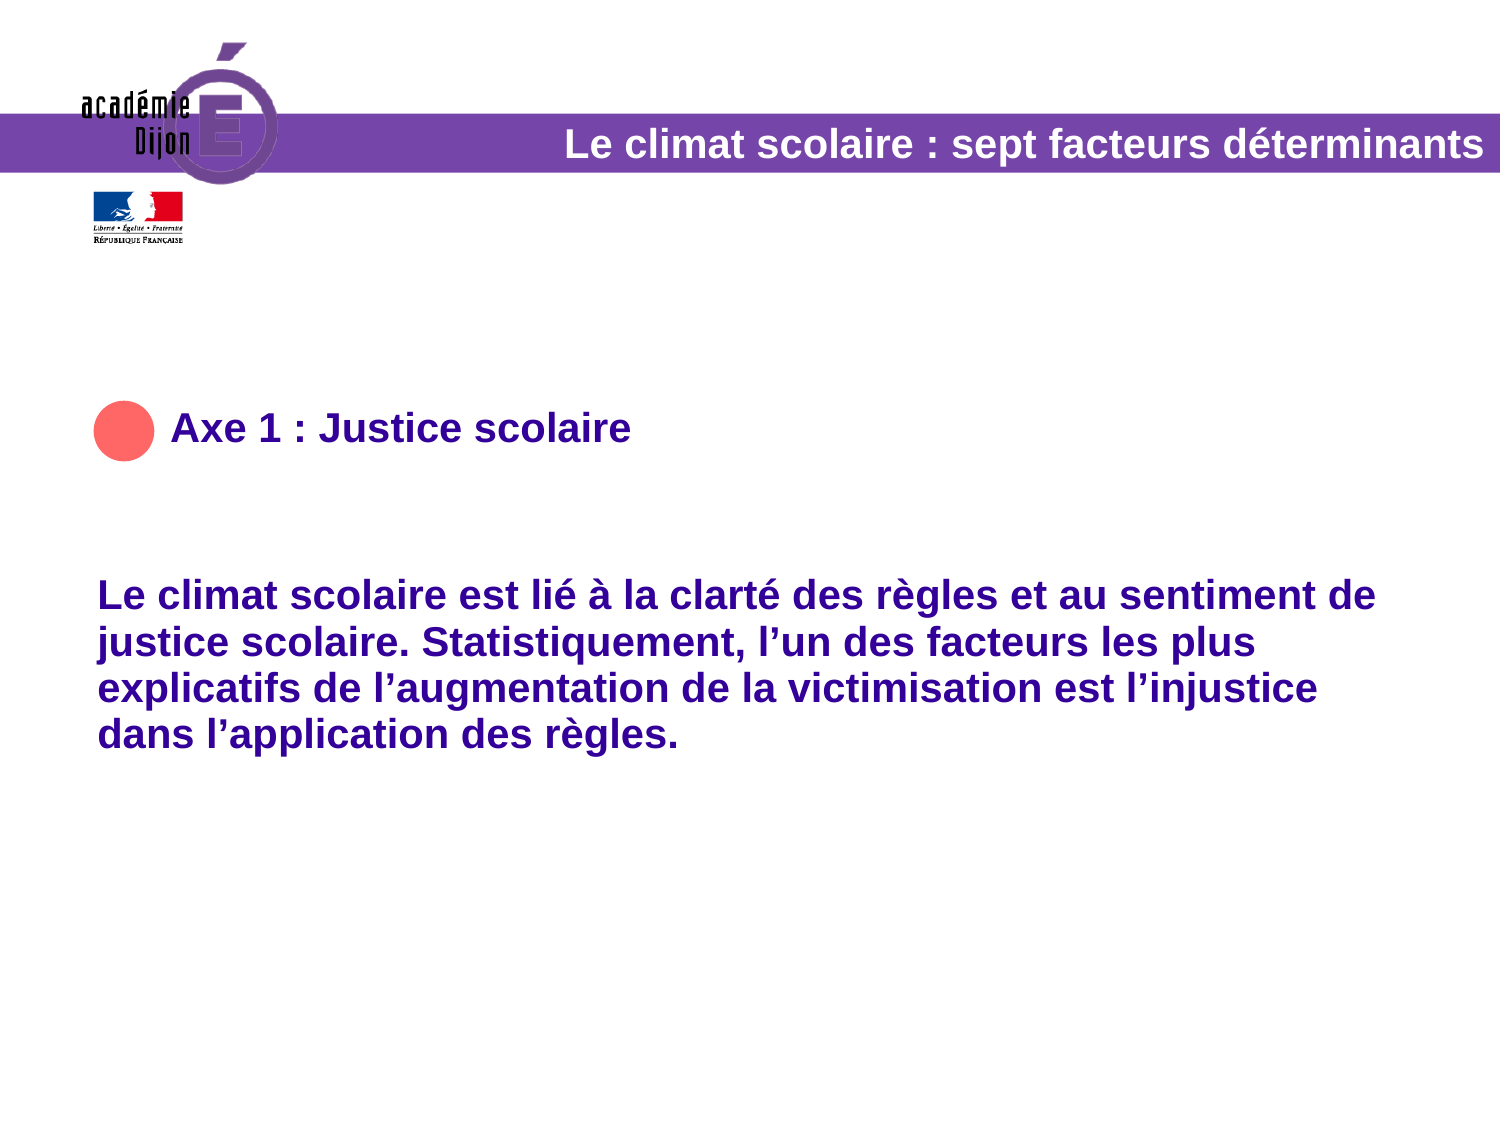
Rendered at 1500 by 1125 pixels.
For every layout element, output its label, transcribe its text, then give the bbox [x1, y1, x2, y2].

text_box Le climat scolaire : sept facteurs déterminants [118, 106, 1500, 182]
picture [82, 42, 278, 244]
text_box [94, 401, 154, 461]
text_box Axe 1 : Justice scolaire Le climat scolaire est lié à la clarté des règles et au sentiment de justice scolaire. Statistiquement, l’un des facteurs les plus explicatifs de l’augmentation de la victimisation est l’injustice dans l’application des règles. [82, 319, 1418, 1053]
